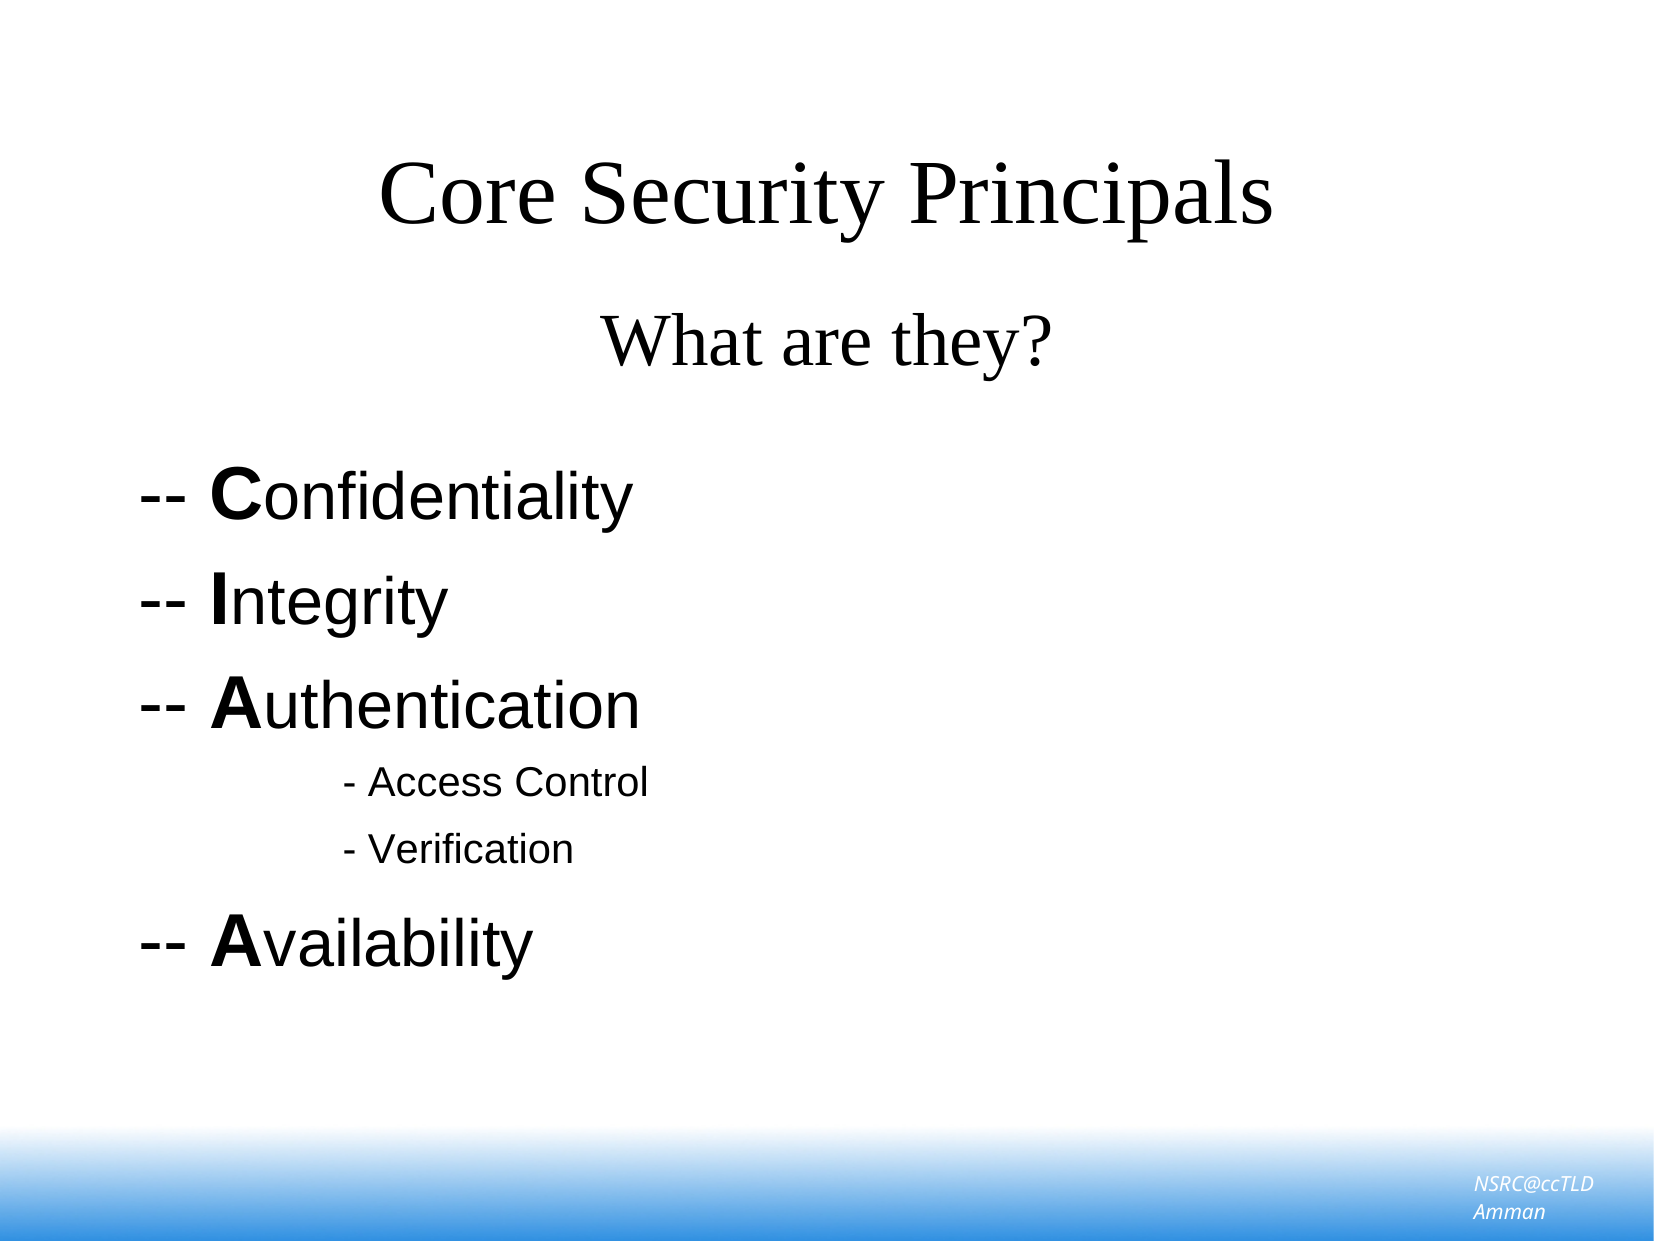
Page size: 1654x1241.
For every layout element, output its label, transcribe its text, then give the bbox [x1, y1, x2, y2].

picture [0, 1124, 1654, 1241]
title Core Security Principals What are they? [121, 91, 1534, 432]
list -- Confidentiality -- Integrity -- Authentication - Access Control - Verification -- Availability [121, 460, 1534, 1072]
